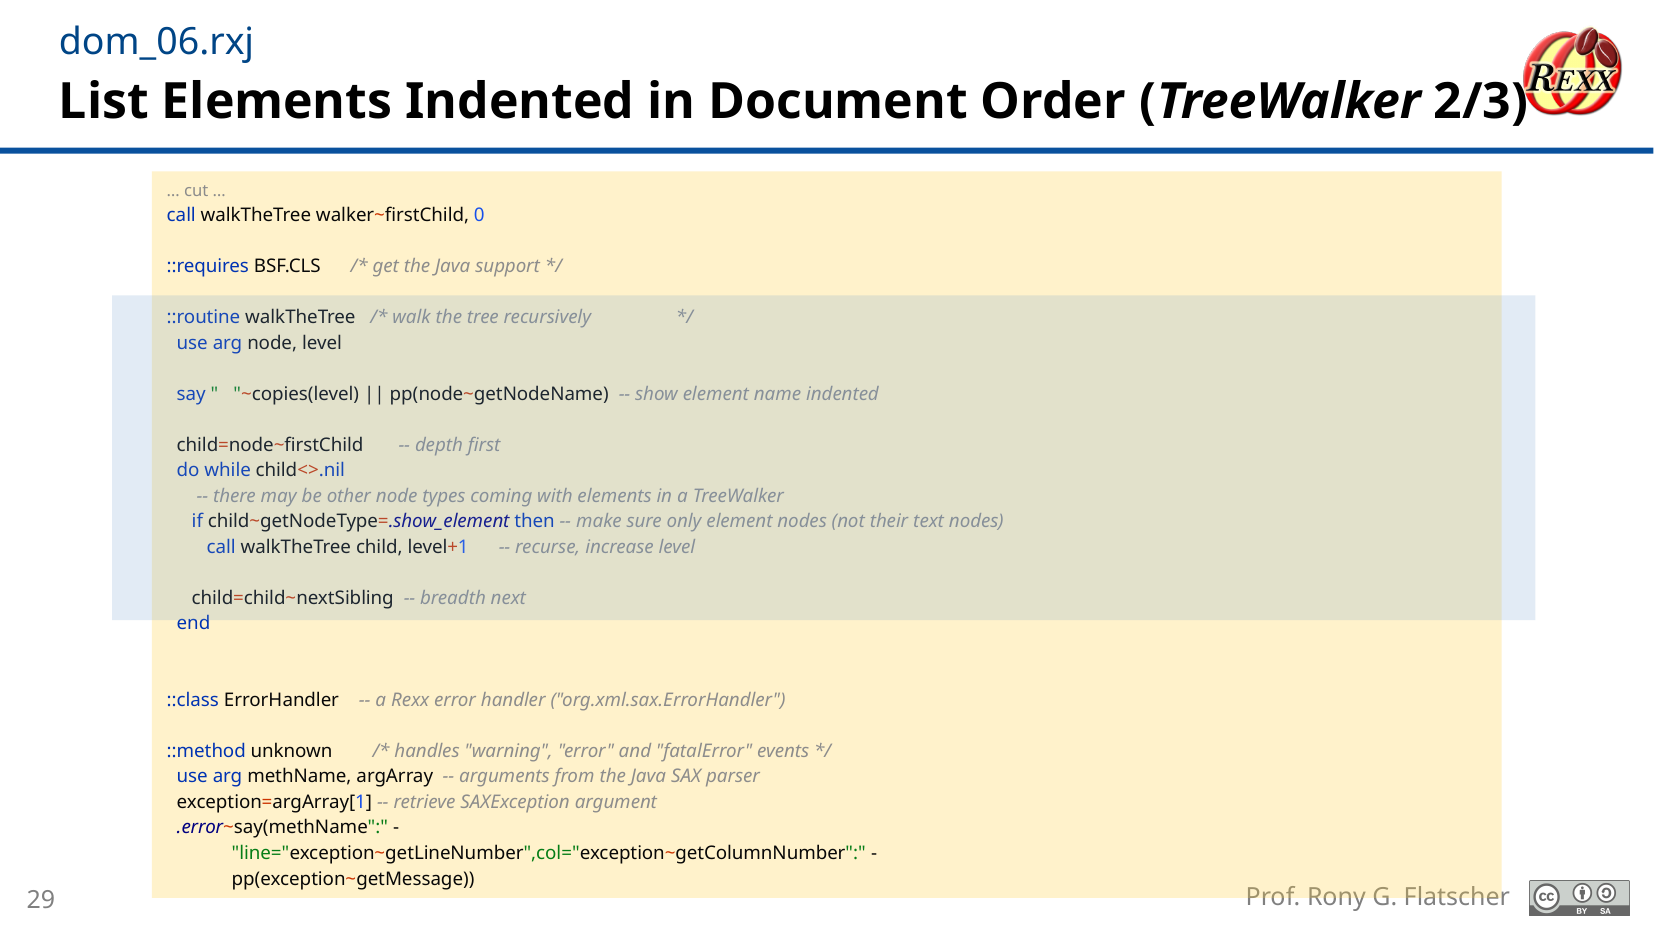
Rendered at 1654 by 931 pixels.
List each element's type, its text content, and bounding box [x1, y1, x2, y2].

title dom_06.rxj List Elements Indented in Document Order (TreeWalker 2/3) [0, 0, 1625, 148]
text_box … cut … call walkTheTree walker~firstChild, 0 ::requires BSF.CLS /* get the Java support */ ::routine walkTheTree /* walk the tree recursively */ use arg node, level say " "~copies(level) || pp(node~getNodeName) -- show element name indented child=node~firstChild -- depth first do while child<>.nil -- there may be other node types coming with elements in a TreeWalker if child~getNodeType=.show_element then -- make sure only element nodes (not their text nodes) call walkTheTree child, level+1 -- recurse, increase level child=child~nextSibling -- breadth next end ::class ErrorHandler -- a Rexx error handler ("org.xml.sax.ErrorHandler") ::method unknown /* handles "warning", "error" and "fatalError" events */ use arg methName, argArray -- arguments from the Java SAX parser exception=argArray[1] -- retrieve SAXException argument .error~say(methName":" - "line="exception~getLineNumber",col="exception~getColumnNumber":" - pp(exception~getMessage)) [151, 171, 1502, 295]
text_box … cut … call walkTheTree walker~firstChild, 0 ::requires BSF.CLS /* get the Java support */ ::routine walkTheTree /* walk the tree recursively */ use arg node, level say " "~copies(level) || pp(node~getNodeName) -- show element name indented child=node~firstChild -- depth first do while child<>.nil -- there may be other node types coming with elements in a TreeWalker if child~getNodeType=.show_element then -- make sure only element nodes (not their text nodes) call walkTheTree child, level+1 -- recurse, increase level child=child~nextSibling -- breadth next end ::class ErrorHandler -- a Rexx error handler ("org.xml.sax.ErrorHandler") ::method unknown /* handles "warning", "error" and "fatalError" events */ use arg methName, argArray -- arguments from the Java SAX parser exception=argArray[1] -- retrieve SAXException argument .error~say(methName":" - "line="exception~getLineNumber",col="exception~getColumnNumber":" - pp(exception~getMessage)) [151, 621, 1502, 870]
text_box [112, 295, 1536, 621]
